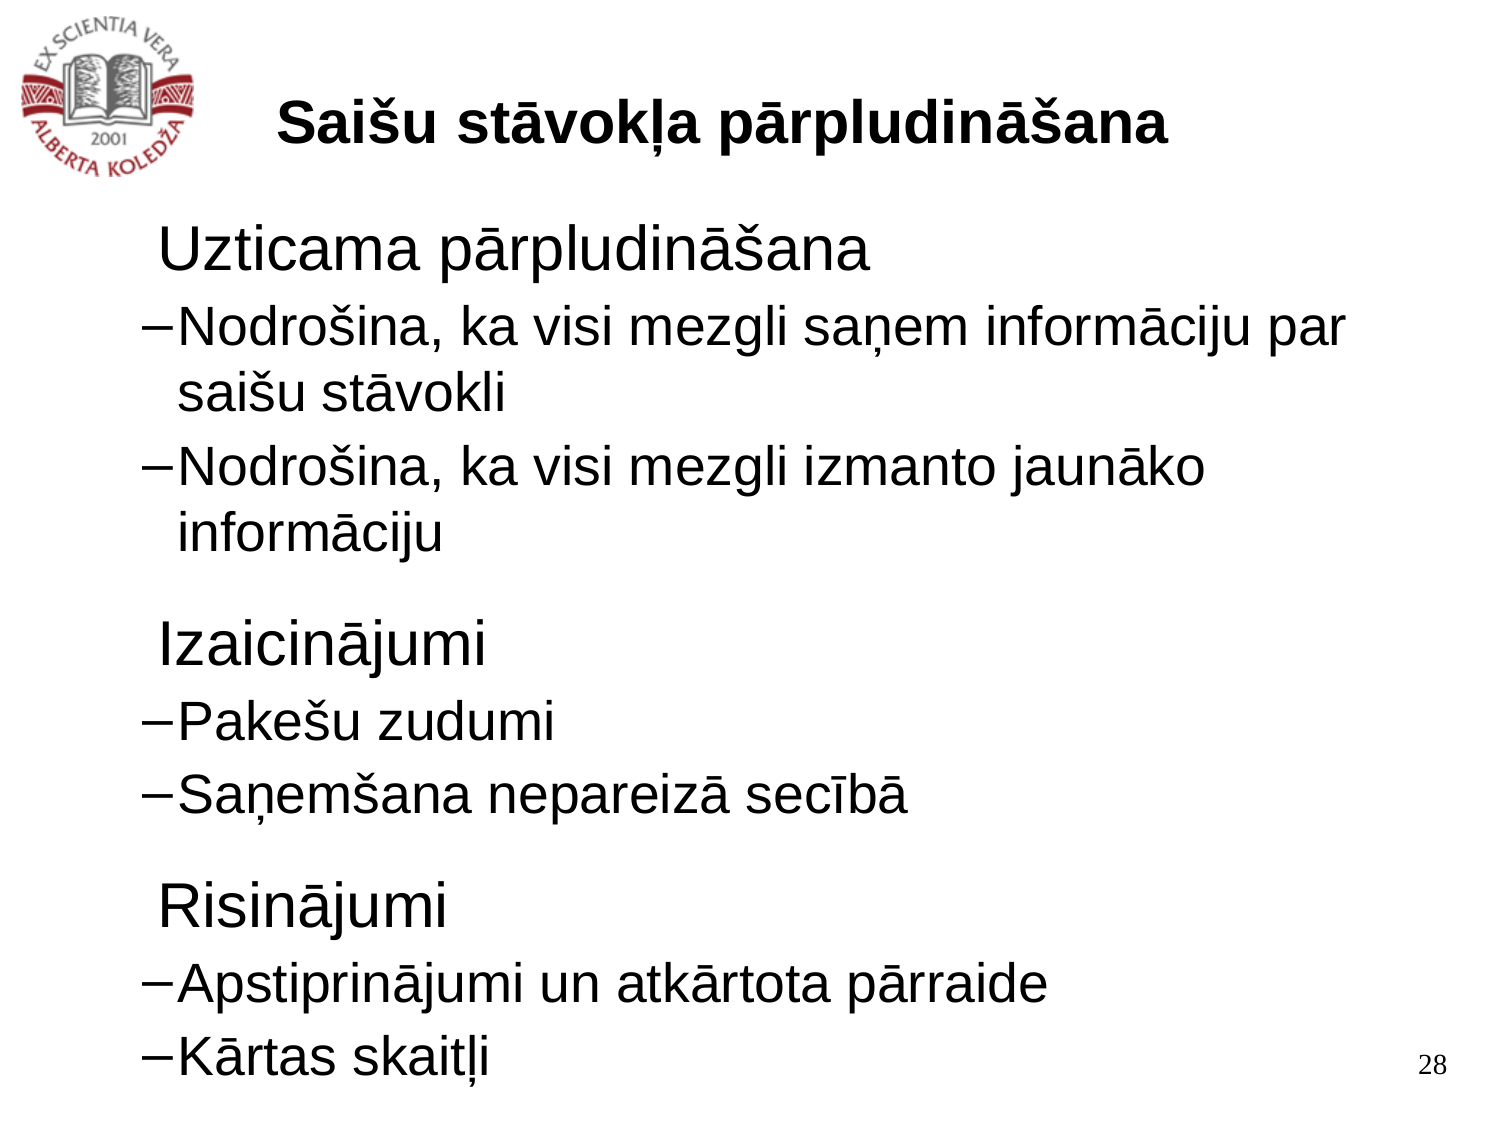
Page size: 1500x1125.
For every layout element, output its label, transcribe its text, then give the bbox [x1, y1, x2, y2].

list Uzticama pārpludināšana Nodrošina, ka visi mezgli saņem informāciju par saišu stāvokli Nodrošina, ka visi mezgli izmanto jaunāko informāciju Izaicinājumi Pakešu zudumi Saņemšana nepareizā secībā Risinājumi Apstiprinājumi un atkārtota pārraide Kārtas skaitļi [74, 200, 1463, 1101]
title Saišu stāvokļa pārpludināšana [50, 62, 1374, 175]
picture [21, 16, 194, 177]
